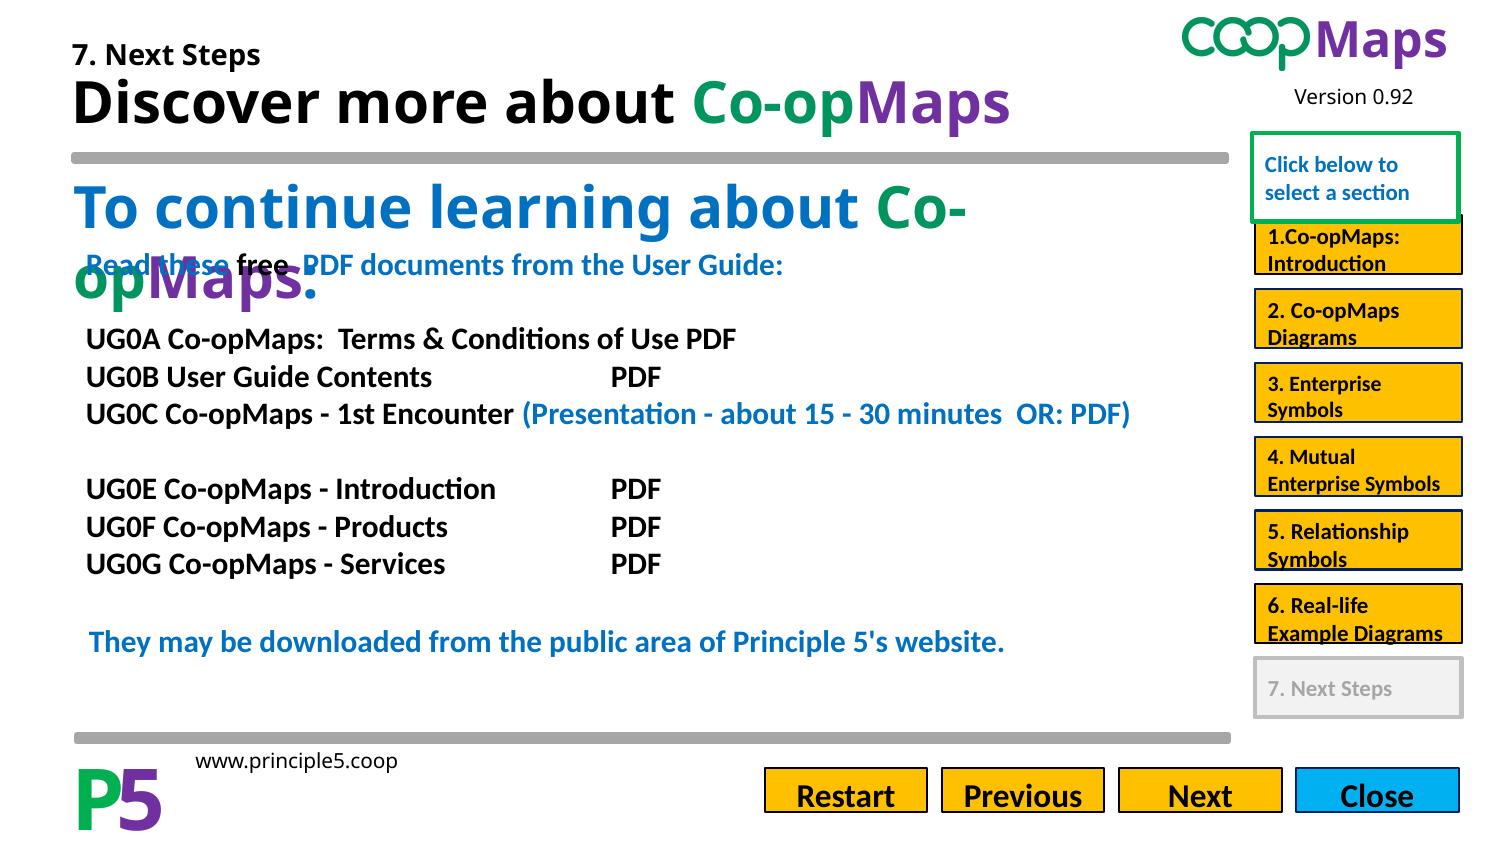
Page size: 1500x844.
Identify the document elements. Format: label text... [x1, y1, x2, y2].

text_box 2. Co-opMaps Diagrams [1254, 289, 1462, 349]
text_box Discover more about Co-opMaps [59, 59, 1016, 143]
text_box 7. Next Steps [1254, 658, 1462, 718]
text_box www.principle5.coop [177, 744, 473, 783]
text_box 5 [103, 744, 199, 827]
text_box Restart [764, 767, 928, 813]
text_box Version 0.92 [1281, 73, 1459, 119]
text_box Click below to select a section [1252, 132, 1459, 222]
text_box Read these free PDF documents from the User Guide: UG0A Co-opMaps: Terms & Conditions of Use PDF UG0B User Guide Contents PDF UG0C Co-opMaps - 1st Encounter (Presentation - about 15 - 30 minutes OR: PDF) UG0E Co-opMaps - Introduction PDF UG0F Co-opMaps - Products PDF UG0G Co-opMaps - Services PDF [70, 236, 1223, 591]
text_box 4. Mutual Enterprise Symbols [1254, 436, 1462, 496]
text_box [76, 735, 1229, 742]
text_box Next [1119, 767, 1282, 813]
text_box They may be downloaded from the public area of Principle 5's website. [74, 614, 1196, 666]
text_box P [59, 738, 103, 827]
text_box Close [1296, 767, 1459, 813]
text_box 1.Co-opMaps: Introduction [1254, 215, 1462, 275]
text_box 5. Relationship Symbols [1254, 510, 1462, 570]
text_box To continue learning about Co-opMaps: [59, 162, 1211, 251]
text_box [74, 154, 1226, 161]
picture [1181, 17, 1310, 71]
text_box 3. Enterprise Symbols [1254, 362, 1462, 422]
text_box Previous [942, 767, 1105, 813]
text_box 7. Next Steps [59, 29, 274, 78]
text_box 6. Real-life Example Diagrams [1254, 584, 1462, 644]
text_box Maps [1299, 0, 1460, 76]
